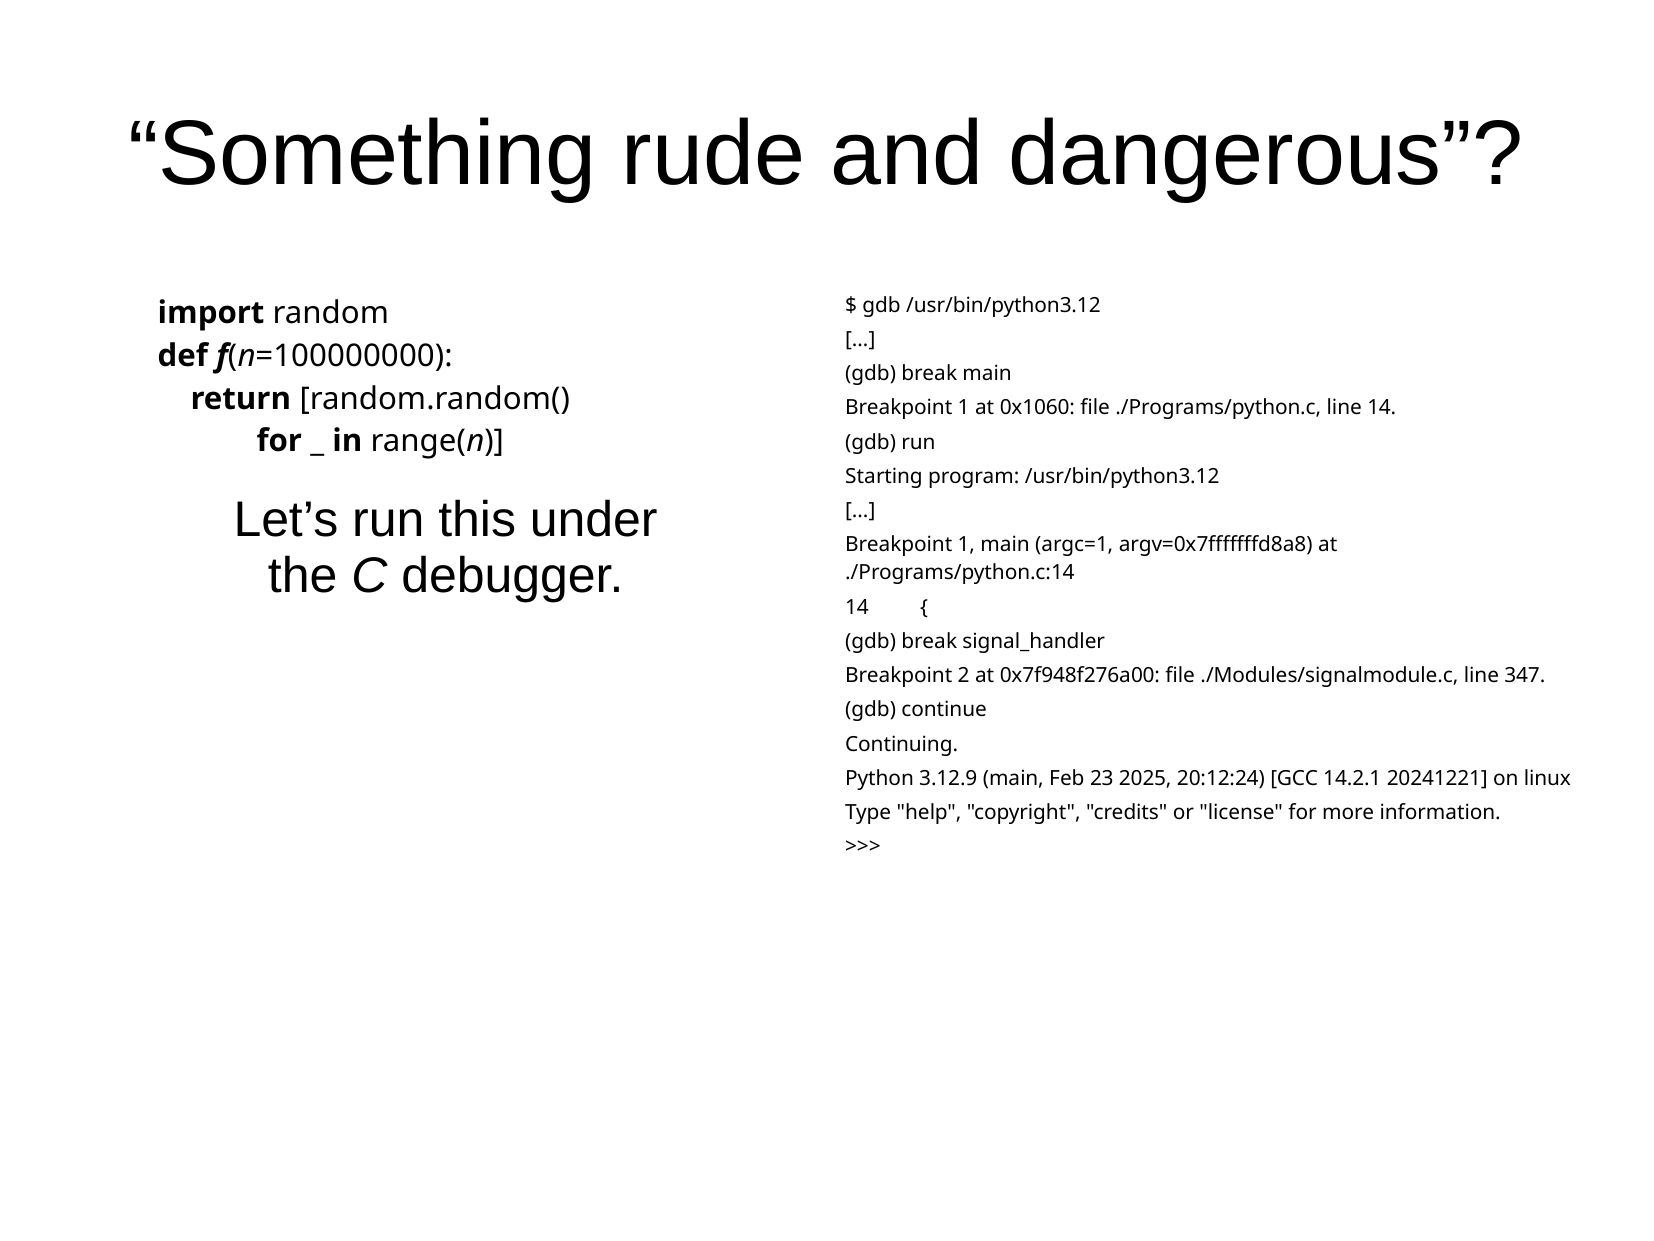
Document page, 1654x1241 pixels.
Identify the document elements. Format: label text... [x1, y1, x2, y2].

list import random def f(n=100000000): return [random.random() for _ in range(n)] Let’s run this under the C debugger. [82, 290, 809, 1201]
title “Something rude and dangerous”? [82, 49, 1571, 257]
list $ gdb /usr/bin/python3.12 […] (gdb) break main Breakpoint 1 at 0x1060: file ./Programs/python.c, line 14. (gdb) run Starting program: /usr/bin/python3.12 [...] Breakpoint 1, main (argc=1, argv=0x7fffffffd8a8) at ./Programs/python.c:14 14 { (gdb) break signal_handler Breakpoint 2 at 0x7f948f276a00: file ./Modules/signalmodule.c, line 347. (gdb) continue Continuing. Python 3.12.9 (main, Feb 23 2025, 20:12:24) [GCC 14.2.1 20241221] on linux Type "help", "copyright", "credits" or "license" for more information. >>> [845, 290, 1572, 1201]
